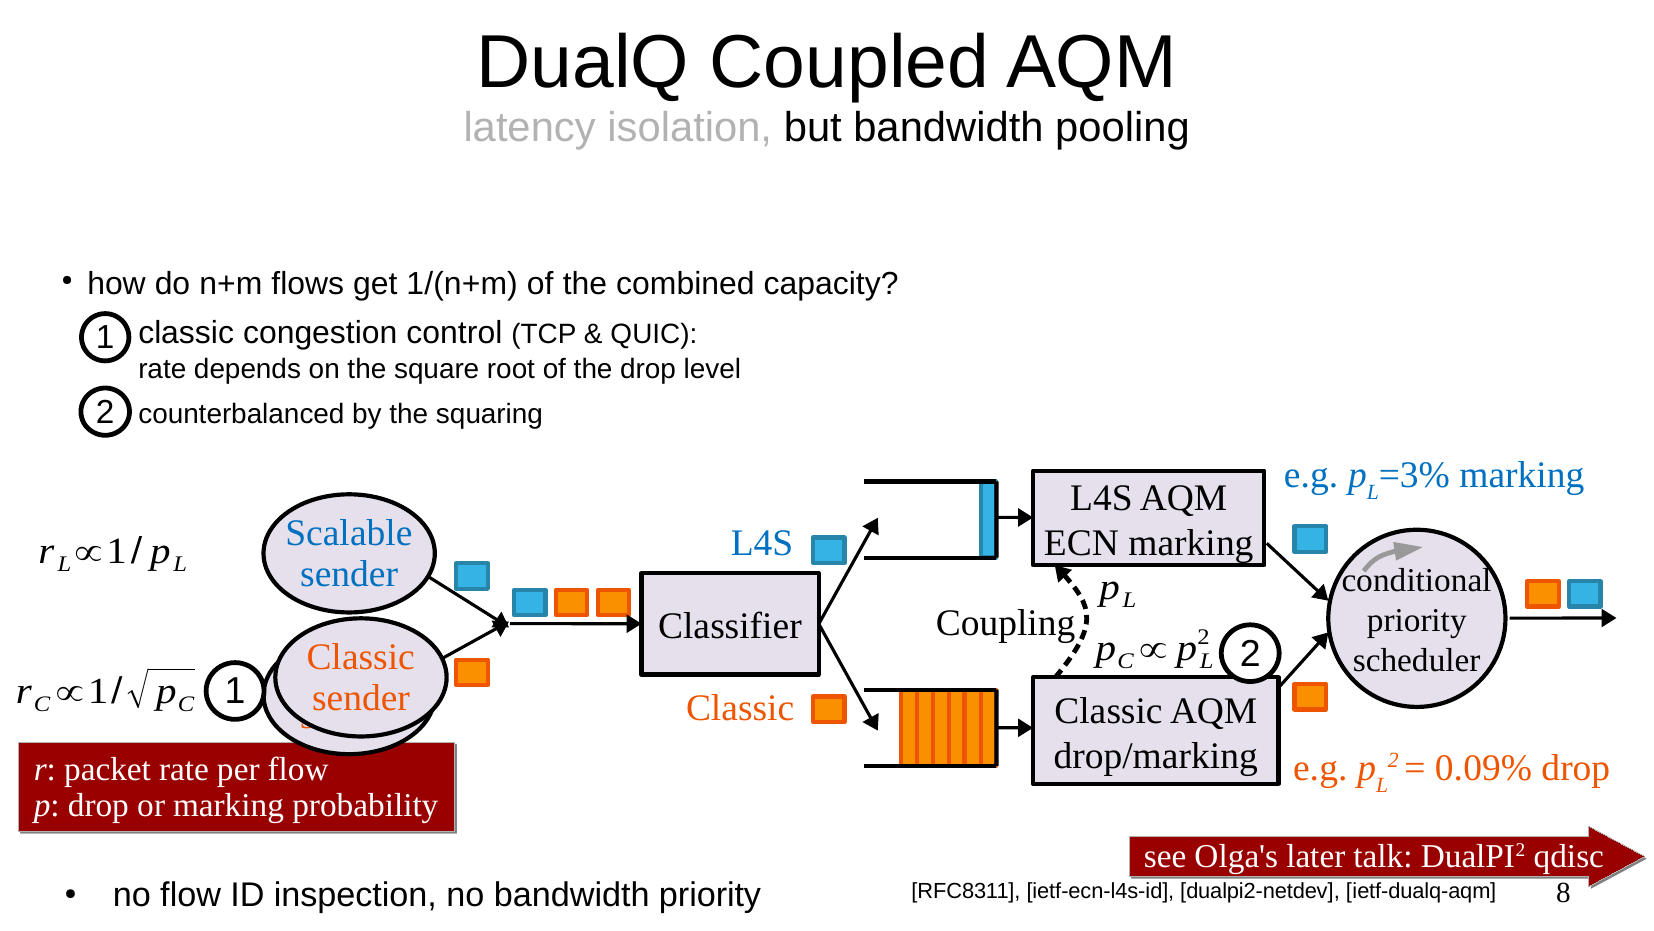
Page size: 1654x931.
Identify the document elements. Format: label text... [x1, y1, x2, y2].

chart [5, 666, 206, 717]
text_box conditional priority scheduler [1328, 529, 1506, 707]
text_box [456, 659, 488, 686]
text_box see Olga's later talk: DualPI2 qdisc [1129, 826, 1645, 887]
text_box 1 [206, 662, 265, 720]
text_box e.g. pL=3% marking [1268, 442, 1600, 512]
text_box [813, 537, 845, 563]
text_box [RFC8311], [ietf-ecn-l4s-id], [dualpi2-netdev], [ietf-dualq-aqm] [878, 871, 1512, 911]
chart [1085, 565, 1147, 613]
text_box 1 [81, 313, 129, 361]
text_box [980, 484, 994, 556]
chart [28, 529, 197, 577]
text_box [1294, 684, 1326, 710]
text_box Classic sender [263, 663, 432, 755]
text_box Classifier [641, 573, 819, 675]
text_box [456, 563, 488, 589]
text_box [1294, 526, 1326, 552]
text_box Classic sender [275, 618, 447, 737]
text_box Scalable sender [263, 494, 435, 613]
list no flow ID inspection, no bandwidth priority [48, 875, 901, 915]
text_box Classic AQM drop/marking [1032, 677, 1279, 784]
chart [1081, 624, 1223, 674]
text_box r: packet rate per flow p: drop or marking probability [18, 742, 455, 832]
text_box [597, 589, 630, 616]
text_box 2 [80, 387, 130, 436]
text_box Coupling [921, 590, 1091, 651]
text_box [555, 589, 588, 616]
text_box Classic [671, 675, 810, 736]
text_box L4S AQM ECN marking [1032, 470, 1265, 566]
text_box [1569, 581, 1601, 607]
text_box [1527, 581, 1559, 607]
text_box [514, 589, 546, 616]
title DualQ Coupled AQM latency isolation, but bandwidth pooling [82, 7, 1571, 163]
text_box L4S [709, 510, 808, 571]
text_box e.g. pL2 = 0.09% drop [1278, 735, 1626, 805]
text_box 2 [1221, 624, 1280, 682]
text_box [813, 696, 845, 722]
list how do n+m flows get 1/(n+m) of the combined capacity? classic congestion control (TCP & QUIC): rate depends on the square root of the drop level counterbalanced by the squaring [53, 262, 993, 435]
text_box [901, 692, 994, 764]
